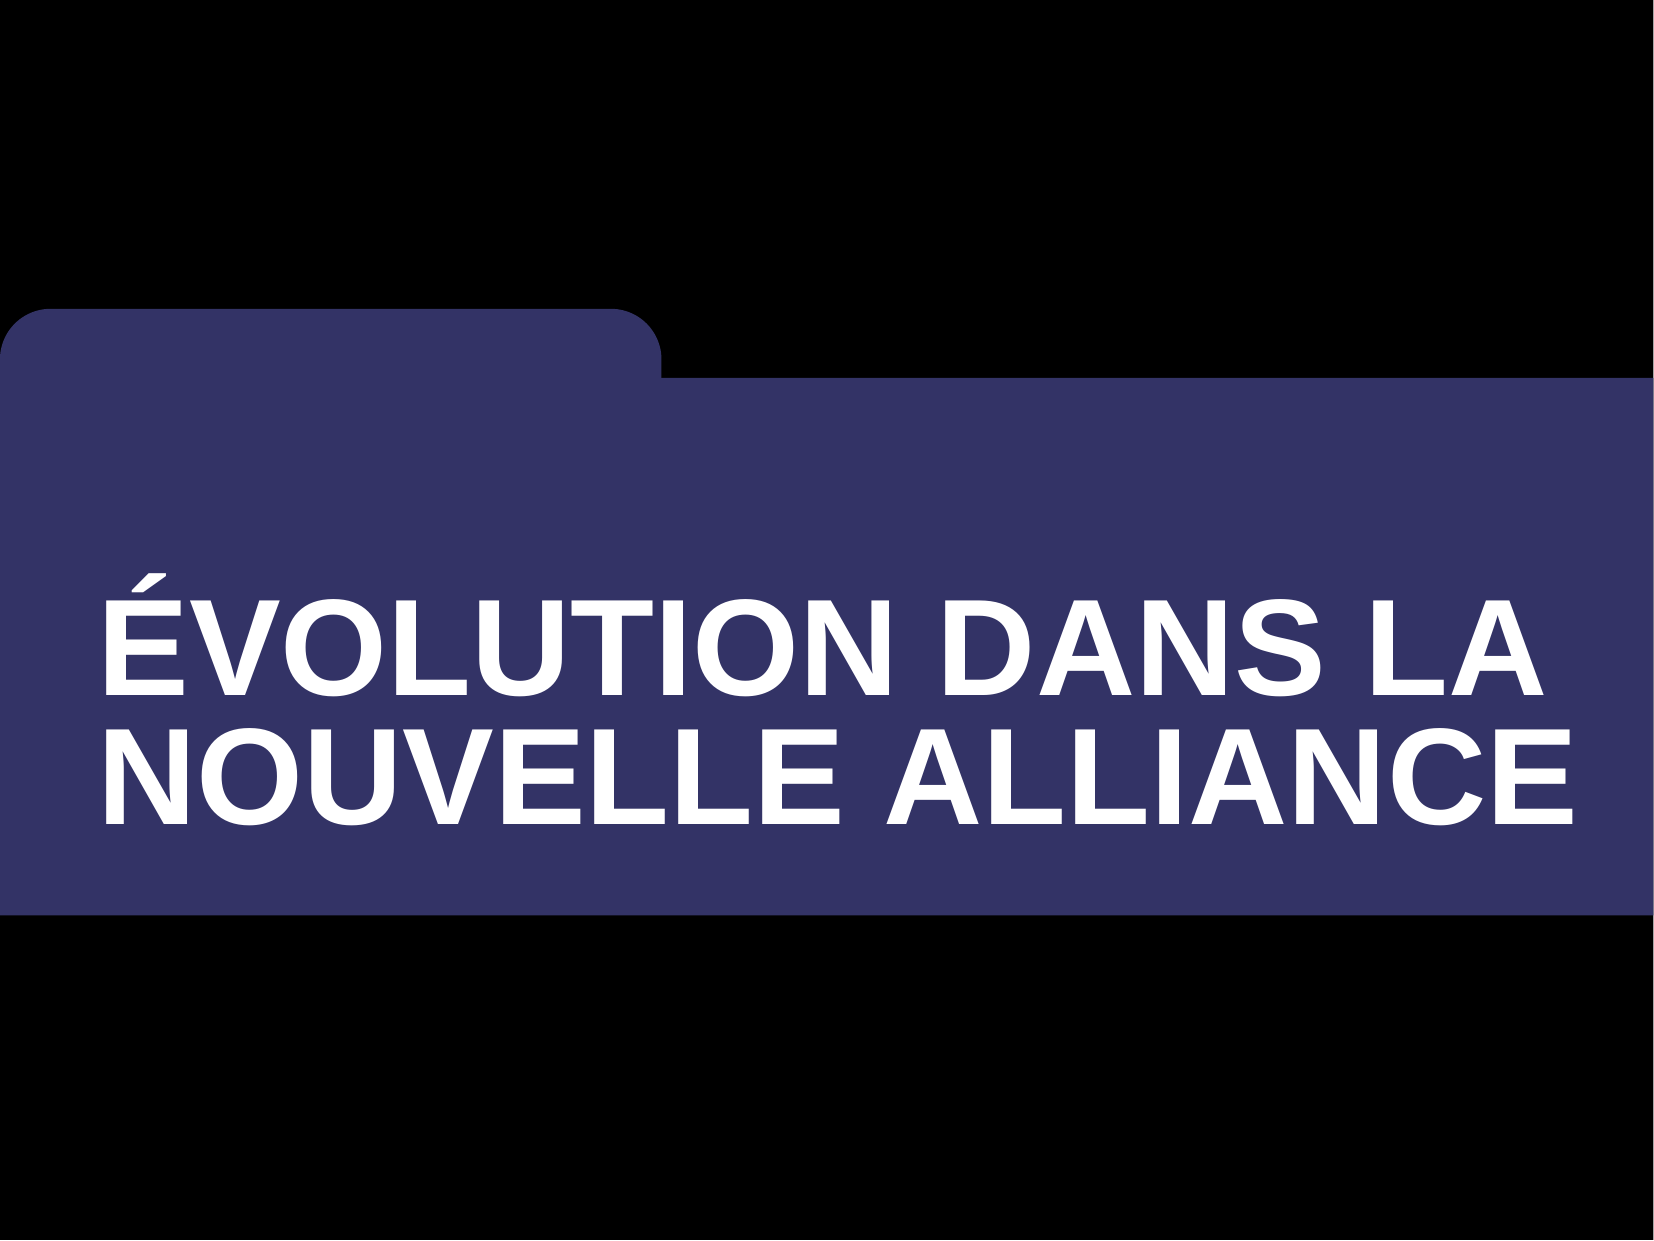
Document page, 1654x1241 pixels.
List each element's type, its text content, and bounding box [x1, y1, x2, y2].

text_box ÉVOLUTION DANS LA NOUVELLE ALLIANCE [82, 584, 1607, 859]
text_box [0, 308, 1654, 916]
